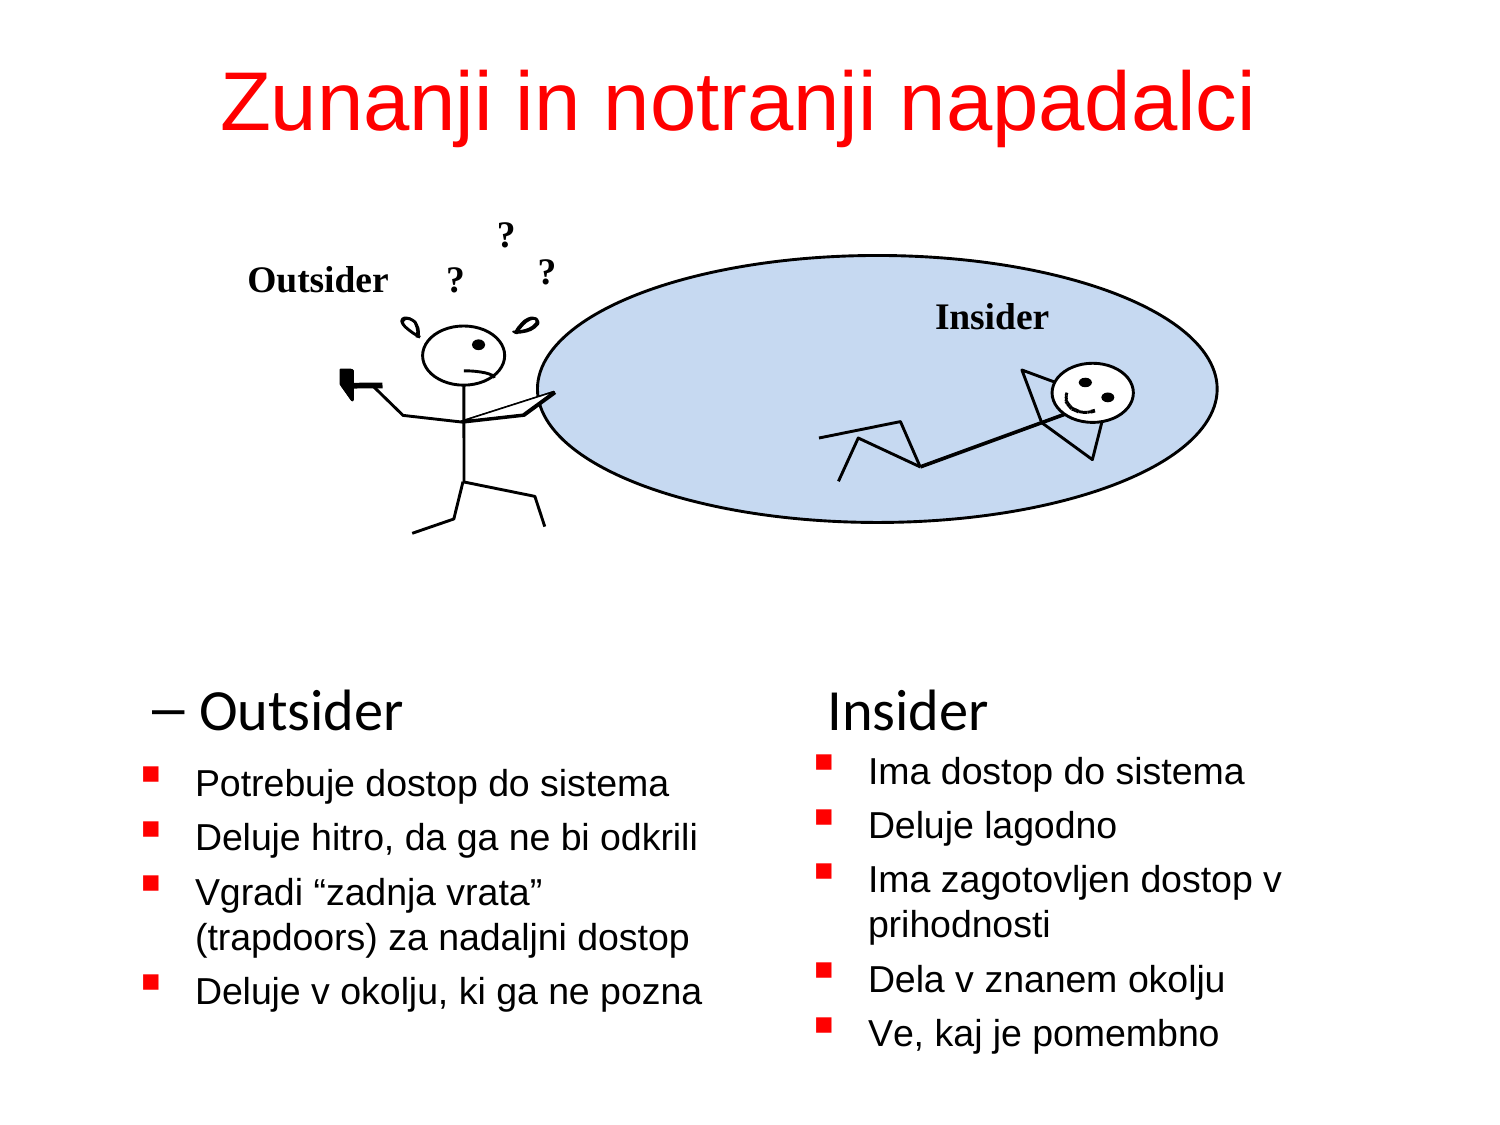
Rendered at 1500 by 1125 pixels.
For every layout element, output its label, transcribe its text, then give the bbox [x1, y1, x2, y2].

list Outsider Insider [62, 262, 1500, 926]
text_box ? [496, 209, 516, 255]
text_box Potrebuje dostop do sistema Deluje hitro, da ga ne bi odkrili Vgradi “zadnja vrata” (trapdoors) za nadaljni dostop Deluje v okolju, ki ga ne pozna [123, 751, 749, 1036]
text_box [340, 369, 353, 401]
text_box ? [446, 254, 465, 300]
text_box [465, 255, 1218, 523]
text_box Ima dostop do sistema Deluje lagodno Ima zagotovljen dostop v prihodnosti Dela v znanem okolju Ve, kaj je pomembno [797, 739, 1423, 1067]
text_box Insider [935, 291, 1050, 337]
text_box [521, 320, 536, 330]
title Zunanji in notranji napadalci [75, 39, 1426, 156]
text_box [405, 320, 416, 332]
text_box Outsider [247, 254, 390, 300]
text_box [422, 325, 505, 386]
text_box ? [537, 246, 557, 292]
